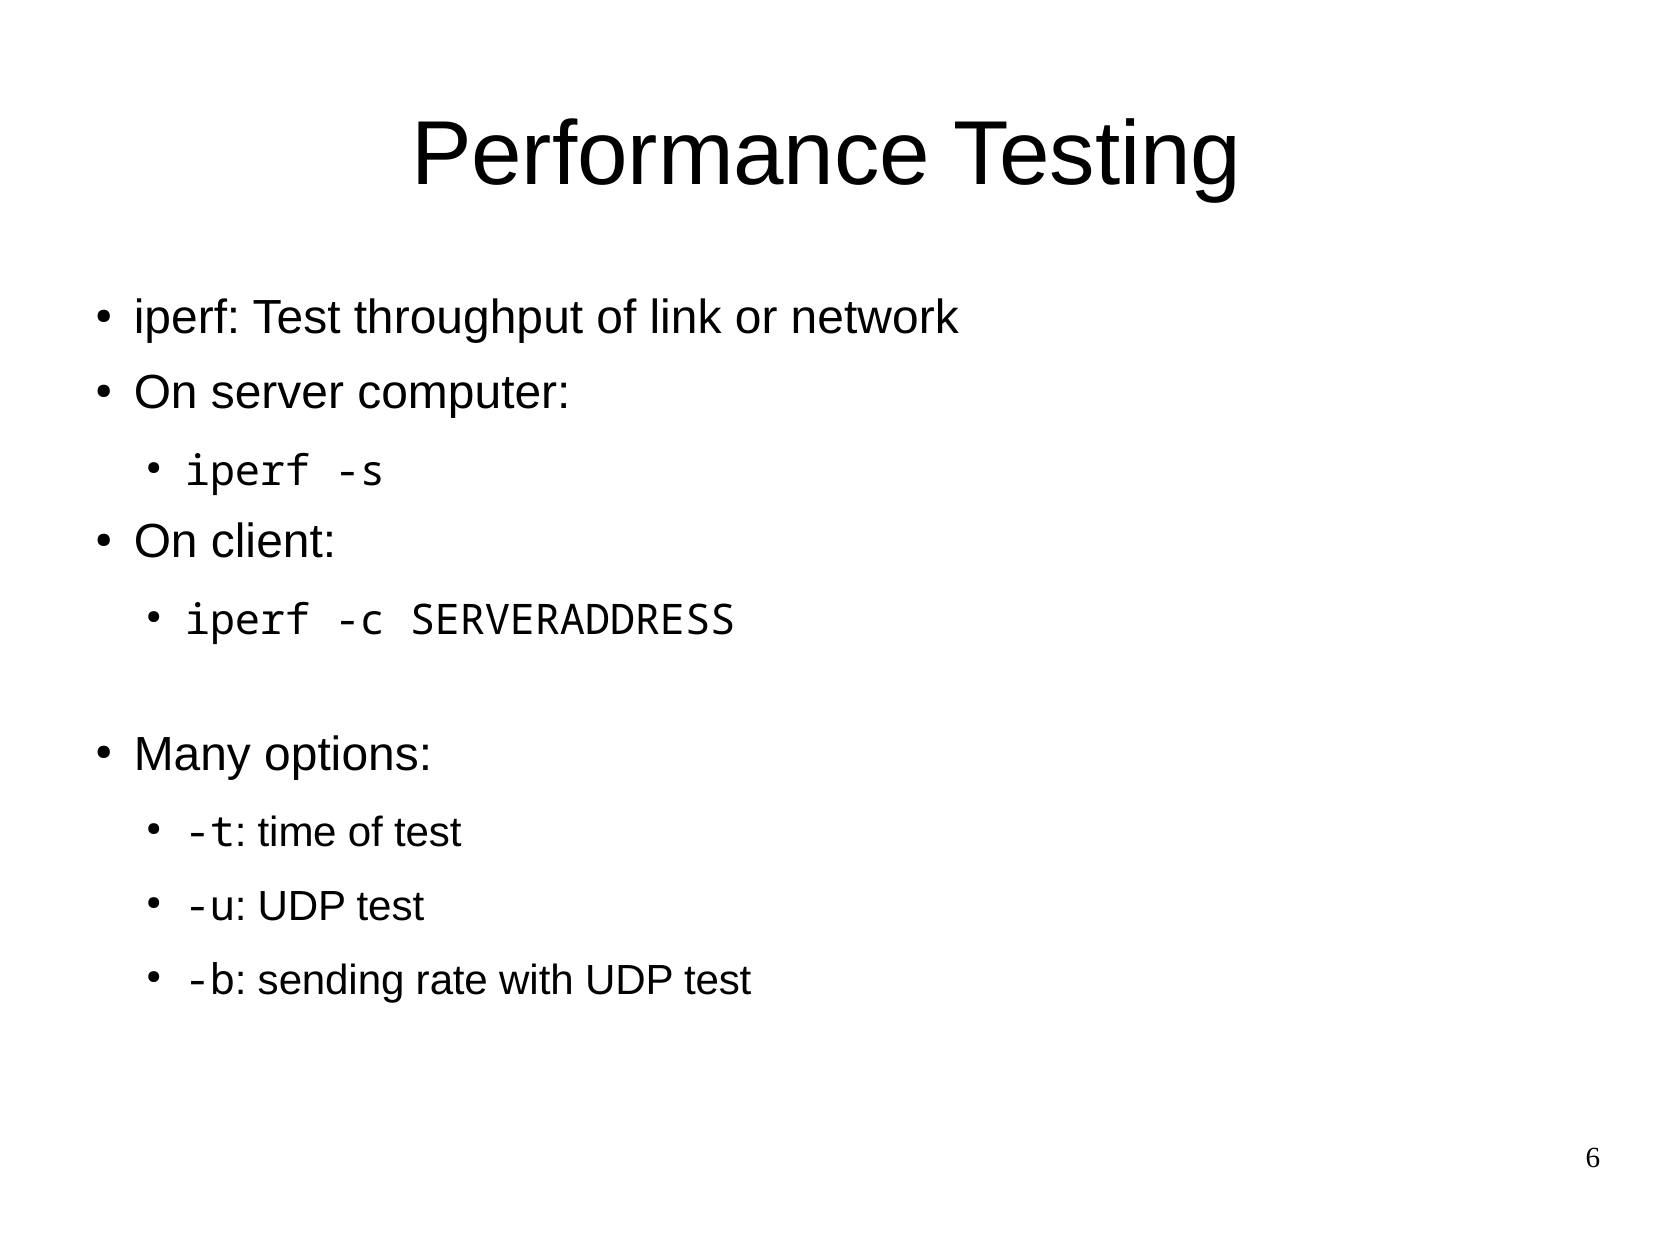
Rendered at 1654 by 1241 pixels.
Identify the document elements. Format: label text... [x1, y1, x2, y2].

list iperf: Test throughput of link or network On server computer: iperf -s On client: iperf -c SERVERADDRESS Many options: -t: time of test -u: UDP test -b: sending rate with UDP test [82, 290, 1571, 1010]
title Performance Testing [82, 49, 1571, 257]
